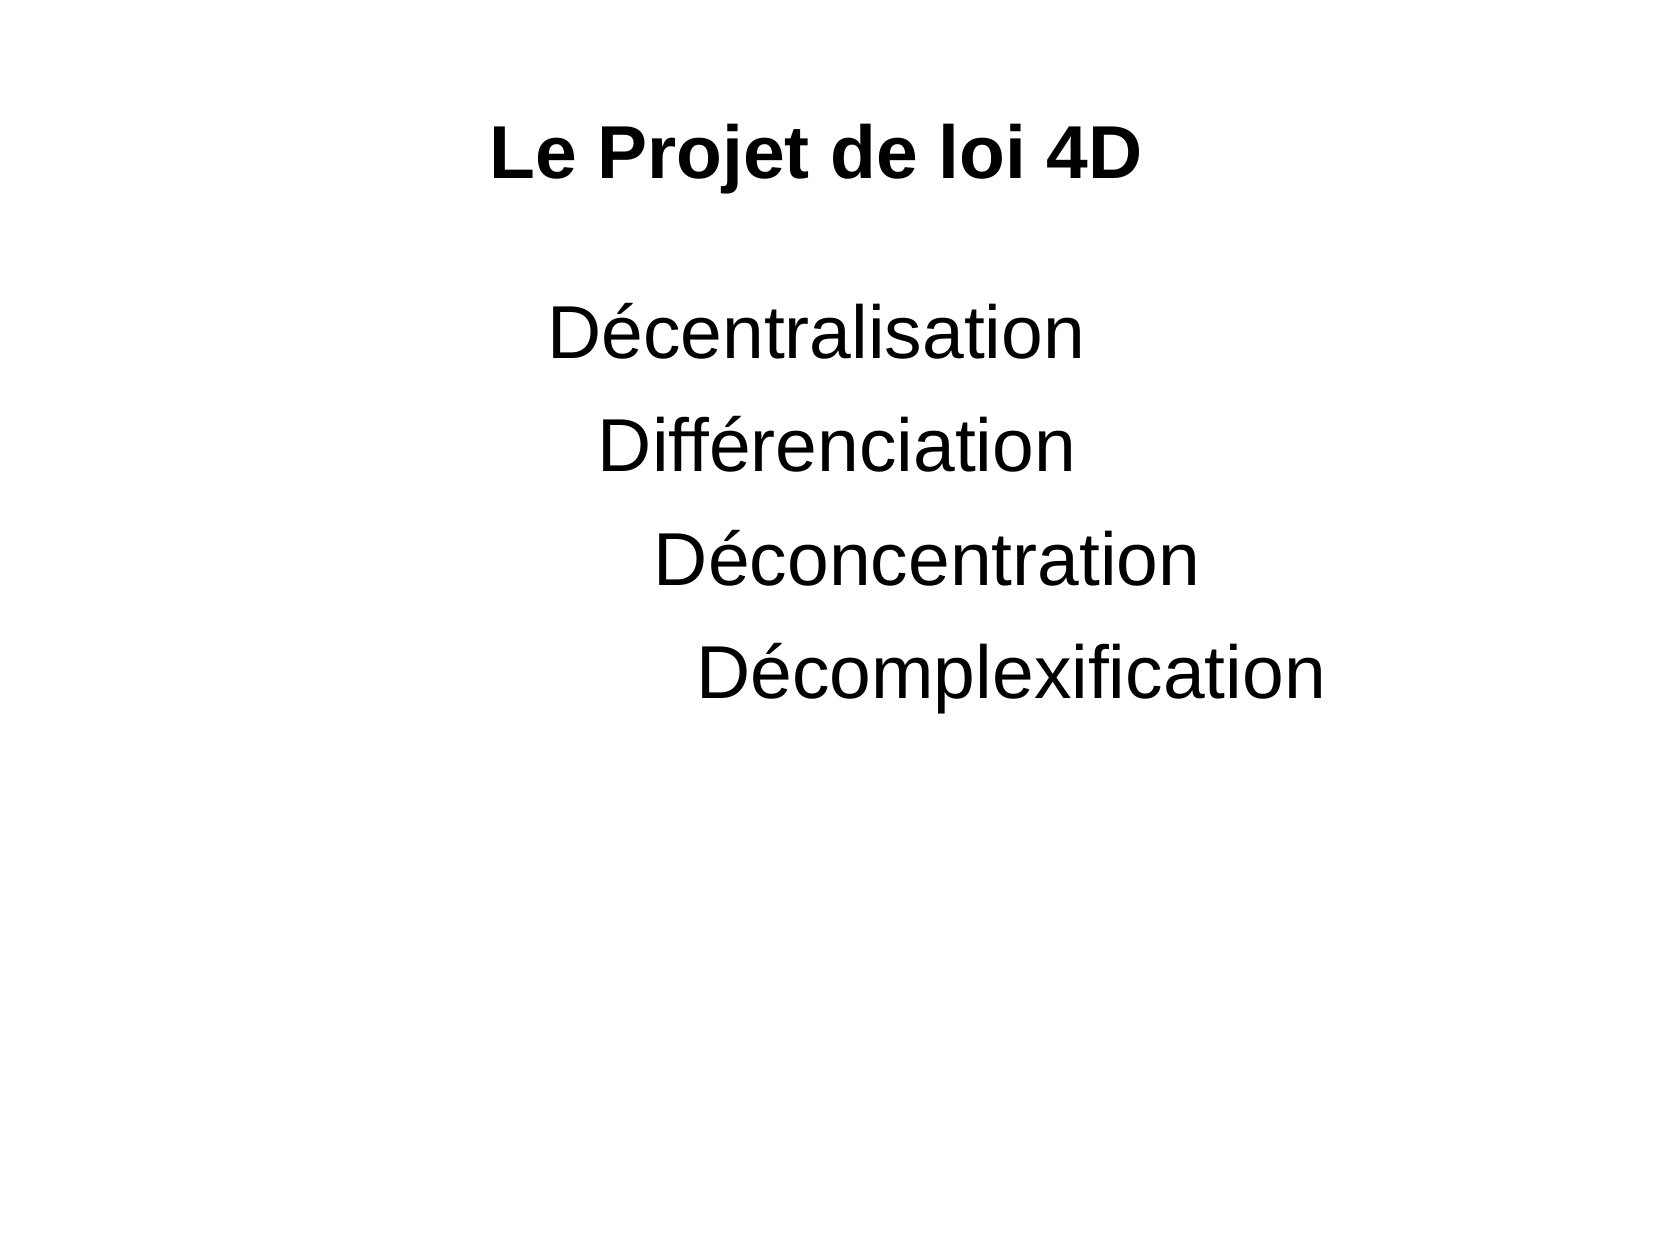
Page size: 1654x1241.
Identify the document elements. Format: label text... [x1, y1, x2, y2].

list Décentralisation Différenciation Déconcentration Décomplexification [82, 290, 1571, 1109]
title Le Projet de loi 4D [82, 49, 1571, 257]
